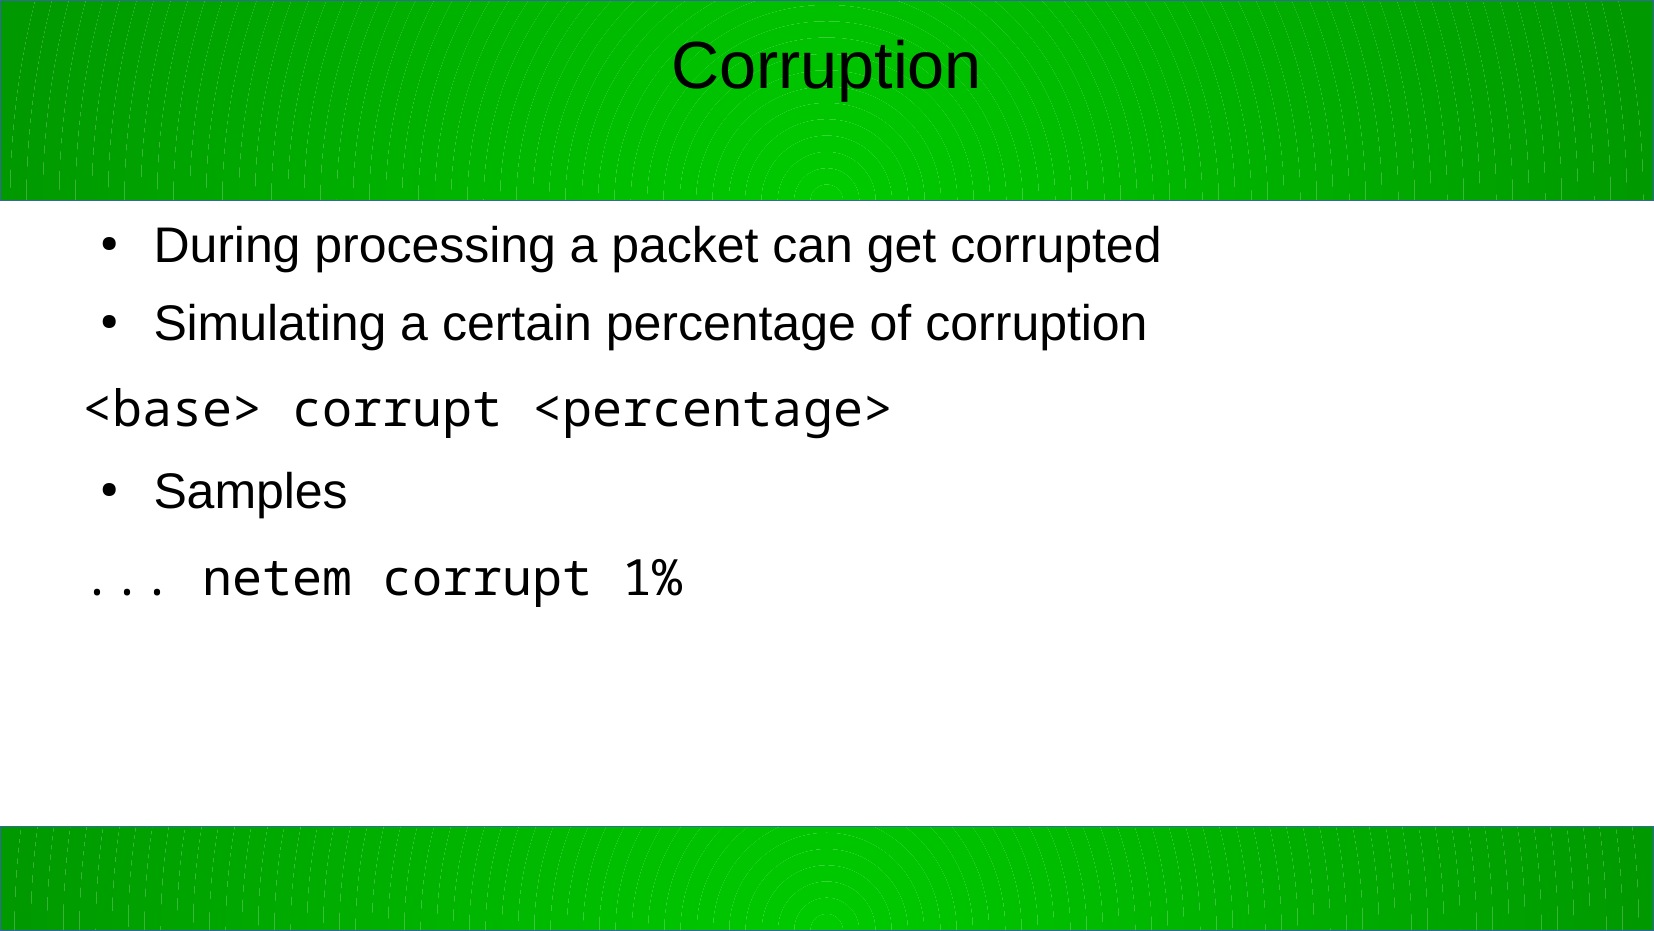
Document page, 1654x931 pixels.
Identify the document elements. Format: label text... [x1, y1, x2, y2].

title Corruption [82, 0, 1571, 143]
list During processing a packet can get corrupted Simulating a certain percentage of corruption <base> corrupt <percentage> Samples ... netem corrupt 1% [82, 217, 1571, 758]
